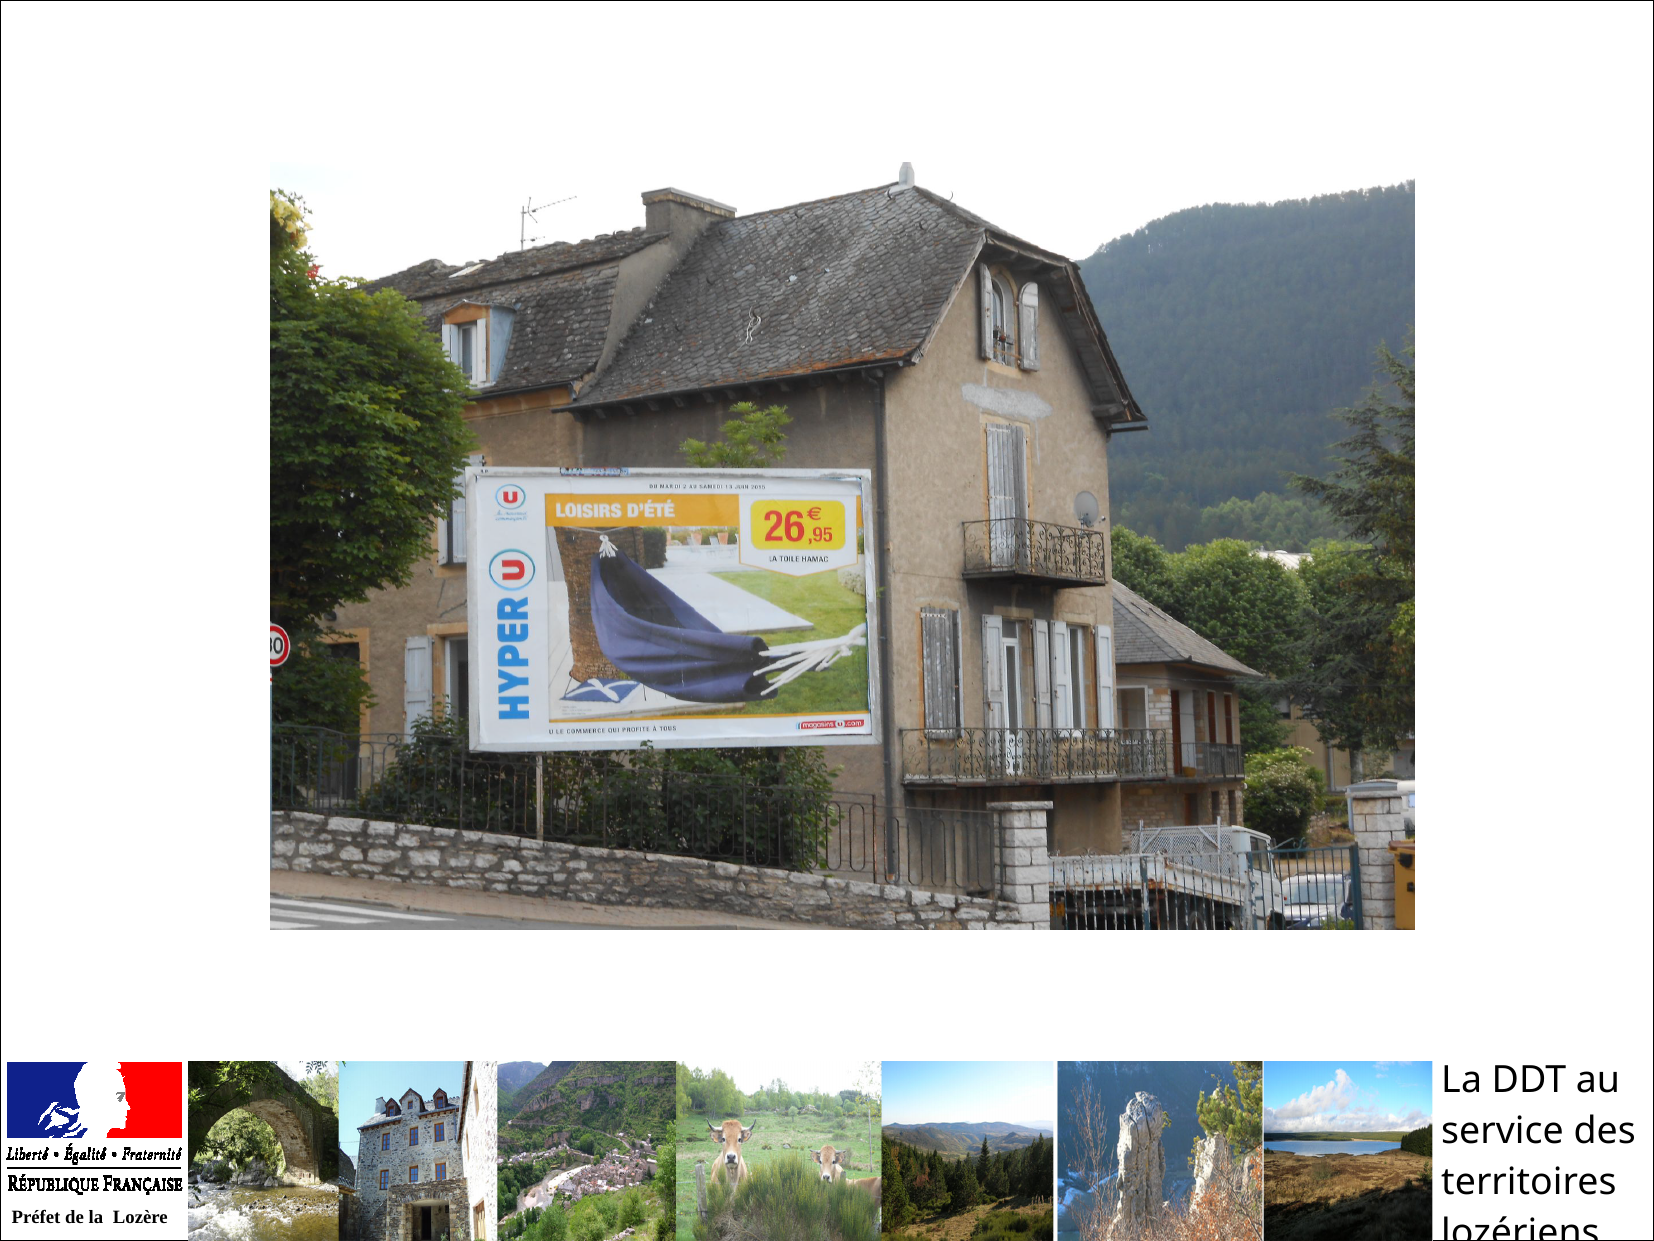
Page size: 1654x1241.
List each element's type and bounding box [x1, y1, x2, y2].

picture [270, 162, 1415, 930]
picture [6, 1059, 183, 1195]
picture [188, 1061, 1433, 1241]
